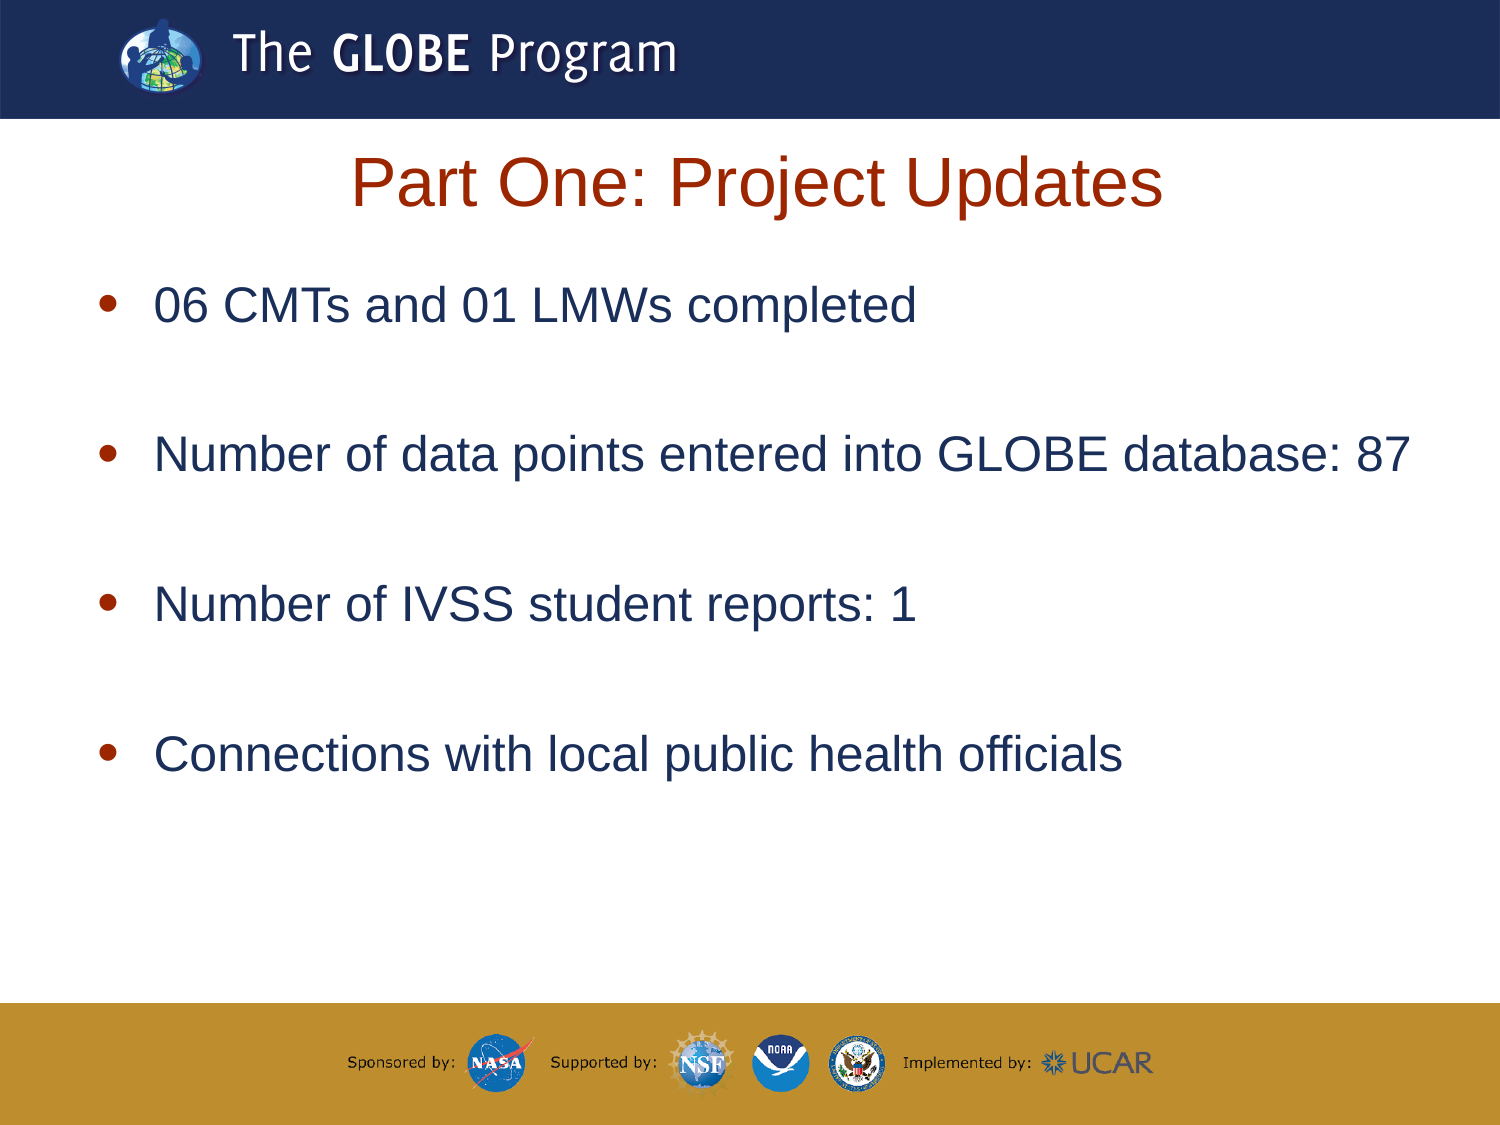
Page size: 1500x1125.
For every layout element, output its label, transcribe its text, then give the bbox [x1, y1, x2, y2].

title Part One: Project Updates [83, 138, 1433, 230]
picture [0, 0, 1500, 119]
list 06 CMTs and 01 LMWs completed Number of data points entered into GLOBE database: 87 Number of IVSS student reports: 1 Connections with local public health officials [82, 271, 1432, 916]
picture [0, 1003, 1500, 1125]
